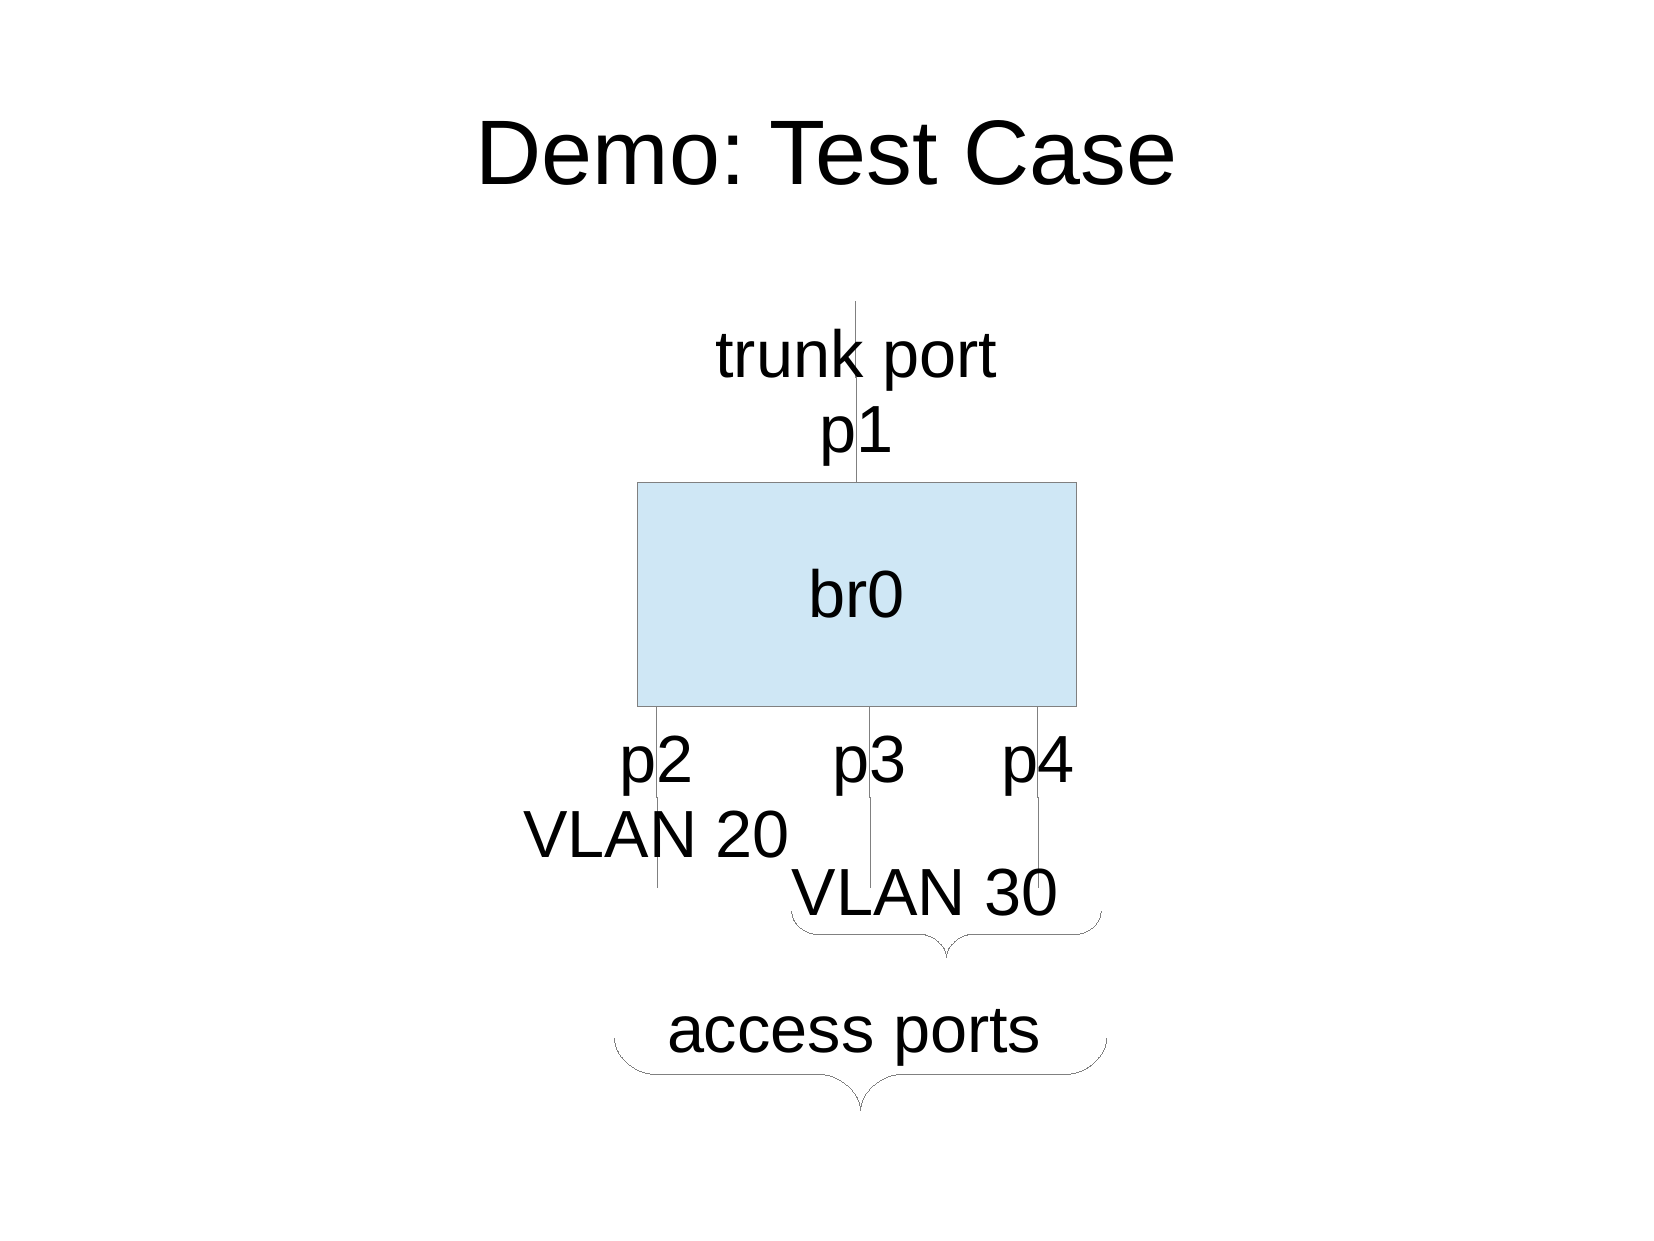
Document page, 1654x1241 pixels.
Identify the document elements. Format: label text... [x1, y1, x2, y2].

text_box VLAN 30 [733, 847, 1118, 938]
title Demo: Test Case [82, 49, 1571, 257]
text_box access ports [647, 985, 1062, 1075]
text_box br0 [637, 482, 1077, 707]
